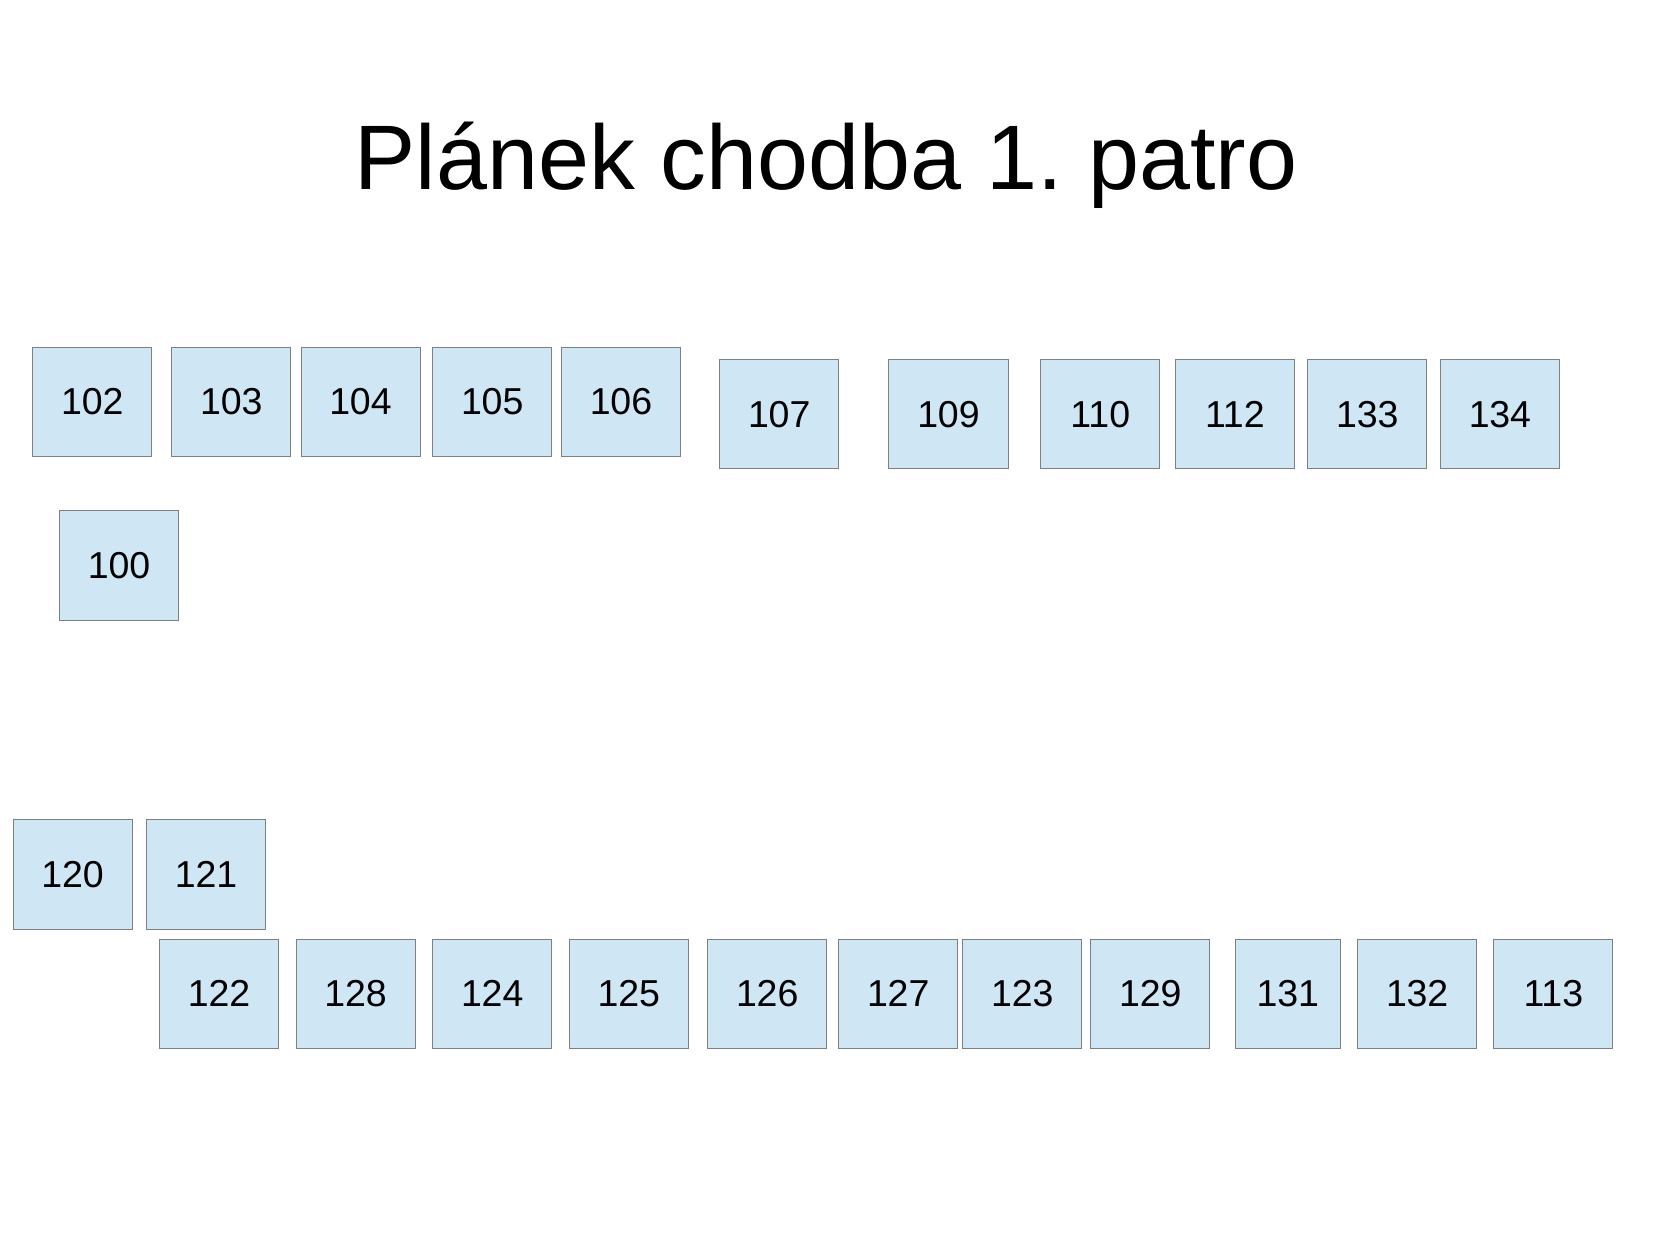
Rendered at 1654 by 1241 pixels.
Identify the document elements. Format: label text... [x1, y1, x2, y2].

text_box 121 [147, 820, 266, 929]
text_box 127 [839, 939, 958, 1048]
text_box 123 [963, 939, 1082, 1048]
text_box 105 [433, 347, 552, 456]
text_box 112 [1175, 360, 1294, 469]
text_box 124 [433, 939, 552, 1048]
text_box 133 [1308, 360, 1427, 469]
text_box 131 [1235, 939, 1340, 1048]
text_box 128 [296, 939, 415, 1048]
text_box 125 [569, 939, 688, 1048]
text_box 113 [1494, 939, 1613, 1048]
text_box 107 [720, 360, 839, 469]
text_box 109 [889, 360, 1008, 469]
text_box 129 [1091, 939, 1210, 1048]
text_box 120 [13, 820, 132, 929]
text_box 102 [33, 347, 152, 456]
text_box 104 [301, 347, 420, 456]
text_box 132 [1358, 939, 1477, 1048]
text_box 103 [172, 347, 291, 456]
text_box 126 [708, 939, 827, 1048]
text_box 122 [159, 939, 279, 1048]
text_box 110 [1041, 360, 1160, 469]
text_box 134 [1440, 360, 1560, 469]
title Plánek chodba 1. patro [82, 49, 1571, 257]
text_box 100 [60, 511, 179, 620]
text_box 106 [561, 347, 681, 456]
